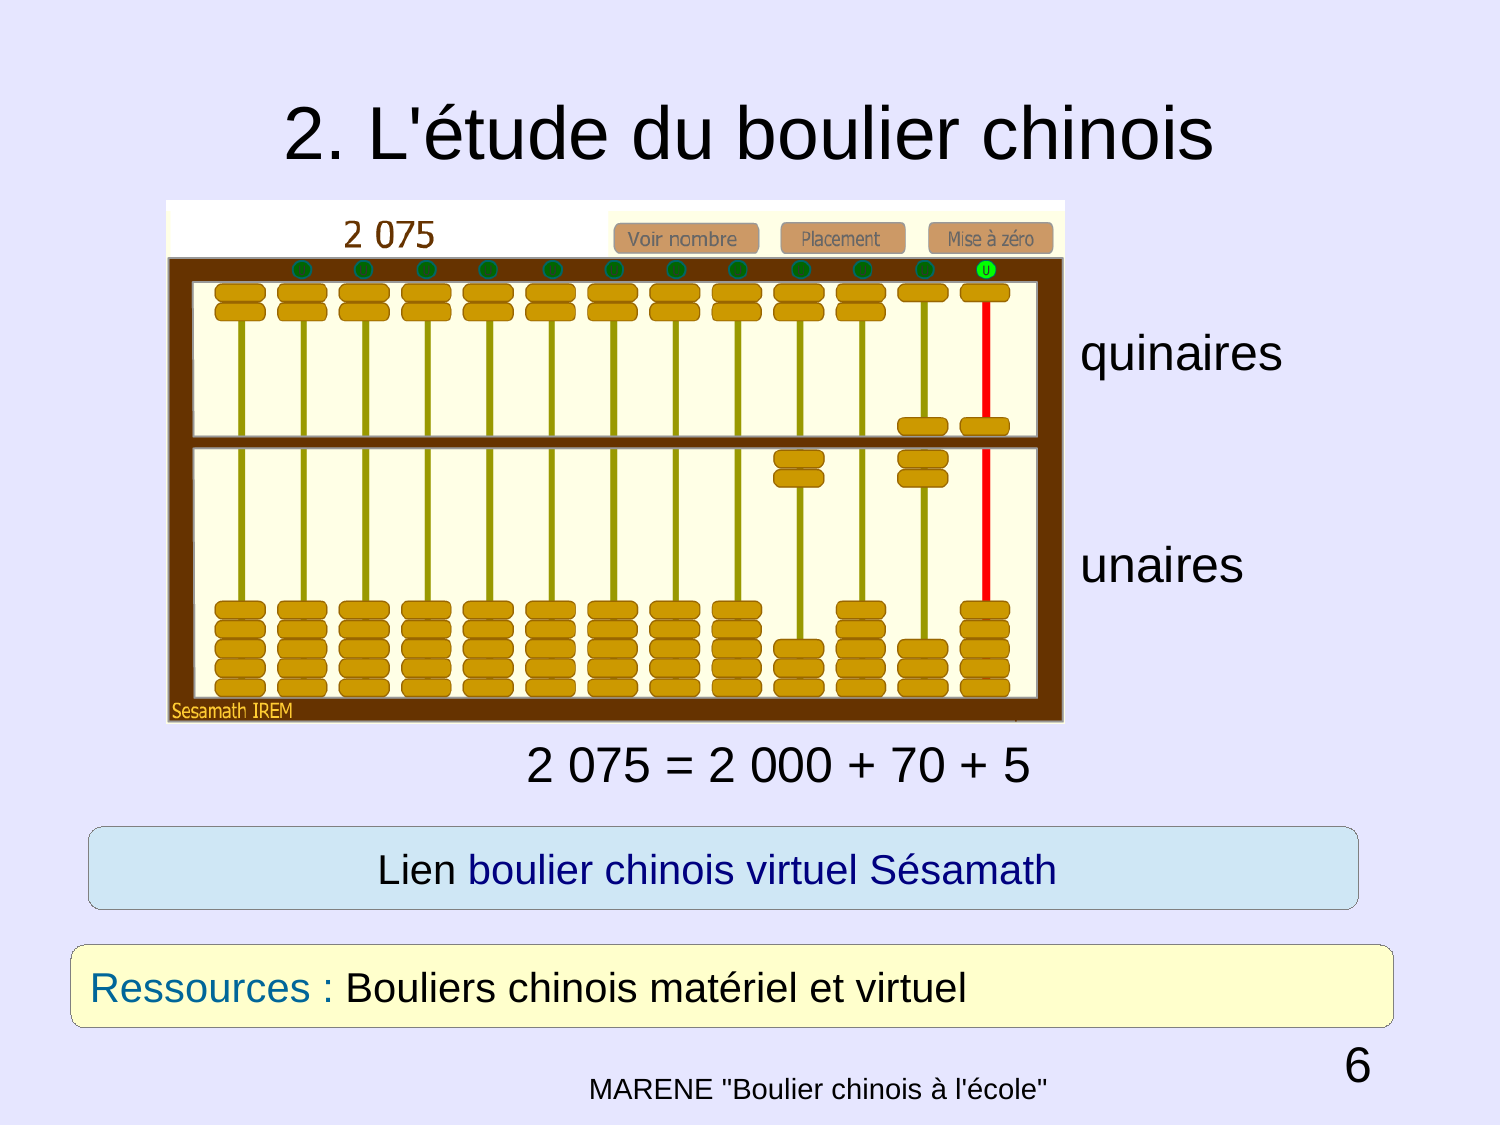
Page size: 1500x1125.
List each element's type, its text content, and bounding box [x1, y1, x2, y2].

title 2. L'étude du boulier chinois [0, 35, 1500, 223]
text_box quinaires [1066, 312, 1300, 389]
text_box 2 075 = 2 000 + 70 + 5 [511, 725, 1250, 801]
chart [166, 200, 1067, 725]
text_box unaires [1066, 525, 1260, 601]
text_box Ressources : Bouliers chinois matériel et virtuel [70, 944, 1394, 1028]
text_box Lien boulier chinois virtuel Sésamath [88, 826, 1359, 910]
